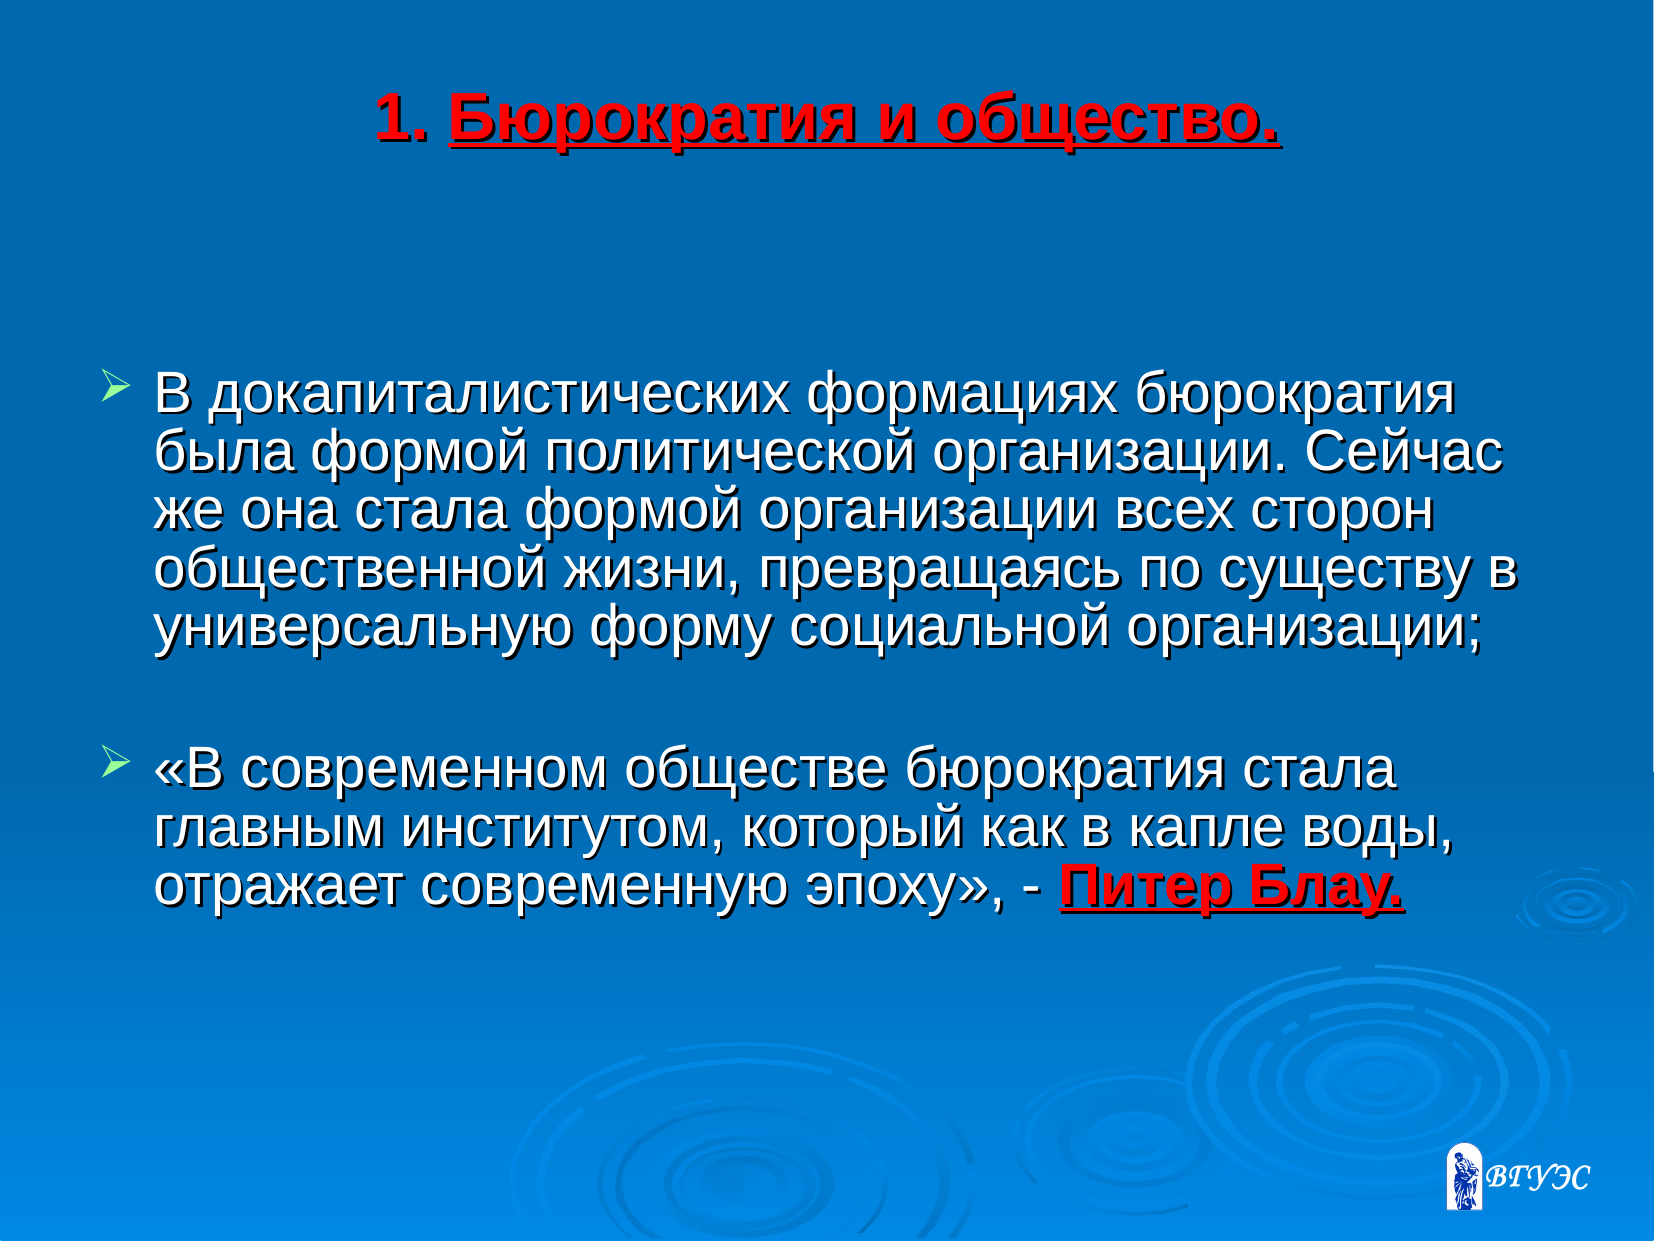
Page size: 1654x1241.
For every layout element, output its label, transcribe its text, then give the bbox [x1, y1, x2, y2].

picture [1446, 1142, 1592, 1211]
list В докапиталистических формациях бюрократия была формой политической организации. Сейчас же она стала формой организации всех сторон общественной жизни, превращаясь по существу в универсальную форму социальной организации; «В современном обществе бюрократия стала главным институтом, который как в капле воды, отражает современную эпоху», - Питер Блау. [82, 289, 1571, 1108]
title 1. Бюрократия и общество. [82, 50, 1571, 257]
